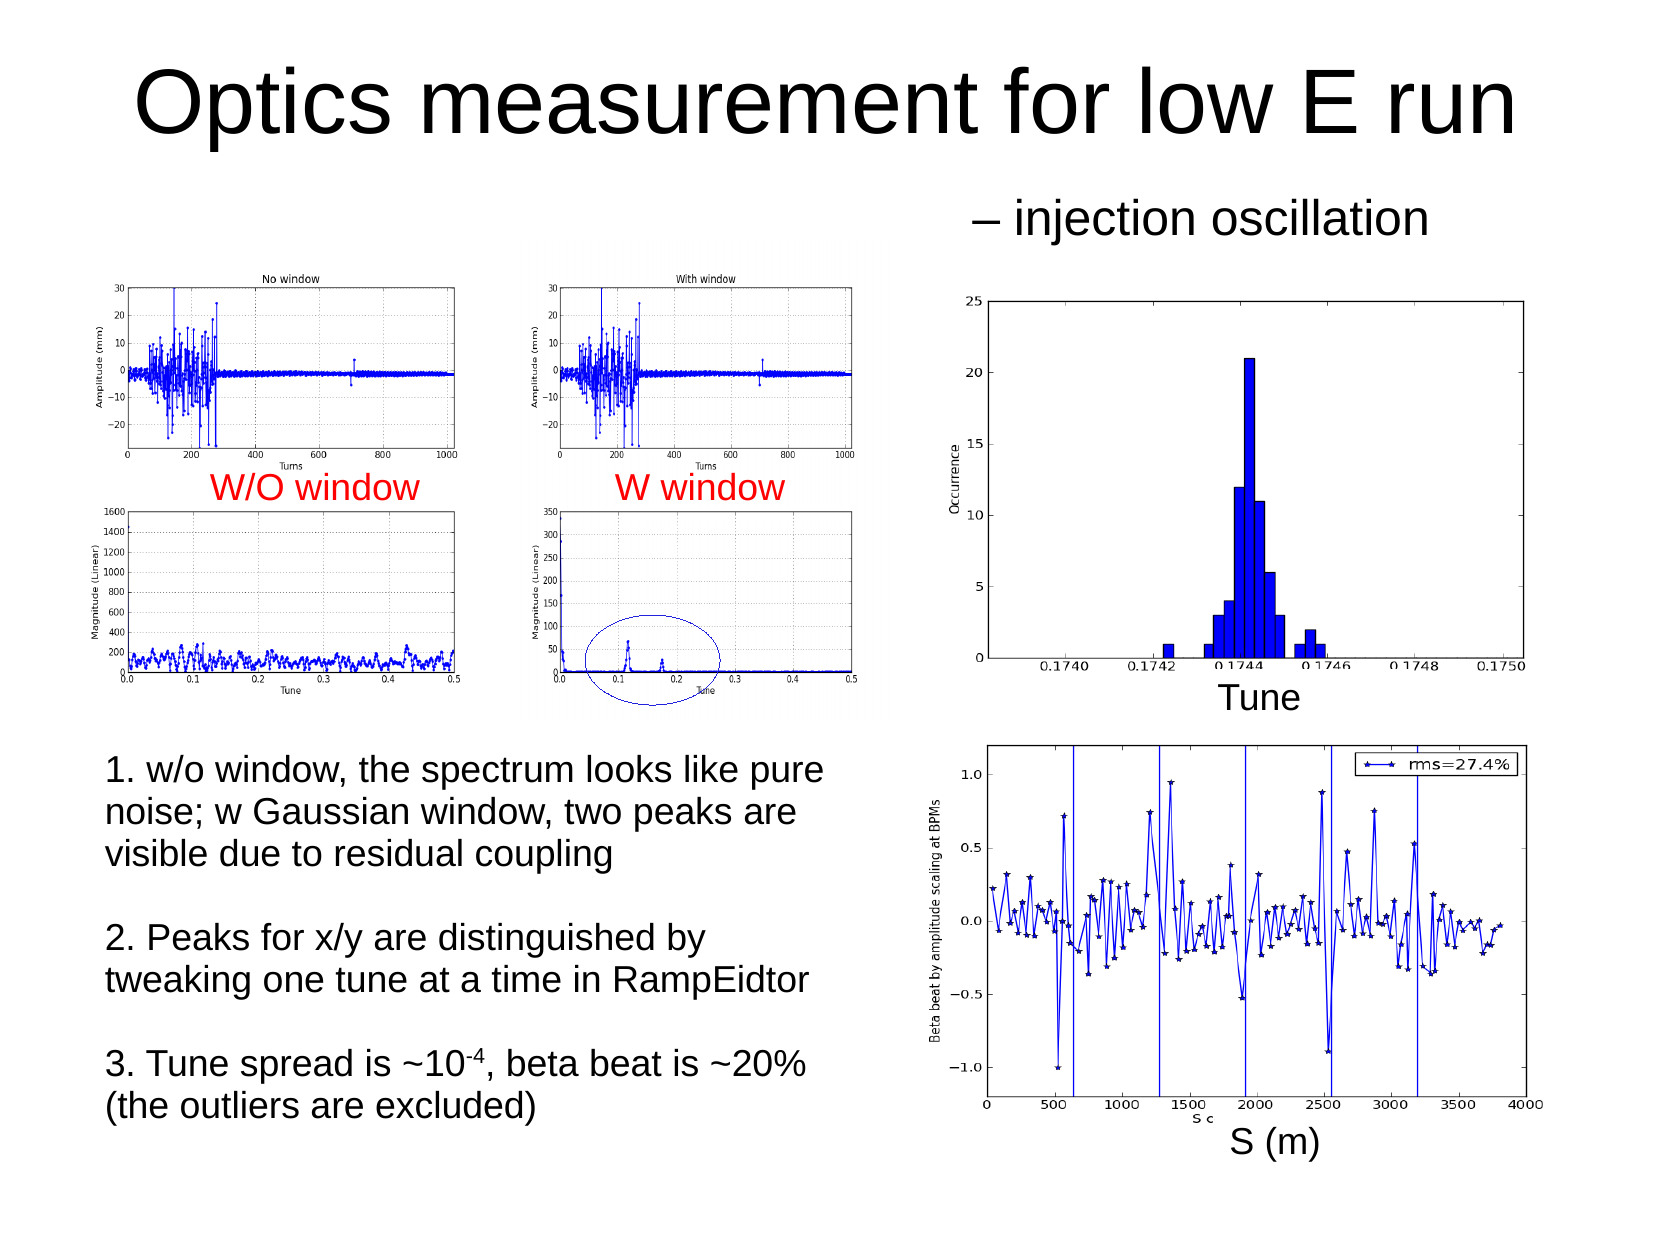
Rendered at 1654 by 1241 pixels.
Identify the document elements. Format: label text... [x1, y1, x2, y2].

text_box S (m) [1214, 1113, 1425, 1171]
text_box W window [600, 459, 841, 516]
picture [900, 256, 1595, 1141]
picture [513, 239, 889, 721]
picture [75, 239, 496, 721]
text_box Tune [1202, 669, 1413, 726]
text_box [585, 615, 721, 706]
title Optics measurement for low E run – injection oscillation [82, 49, 1571, 257]
text_box W/O window [195, 459, 436, 516]
text_box 1. w/o window, the spectrum looks like pure noise; w Gaussian window, two peaks are visible due to residual coupling 2. Peaks for x/y are distinguished by tweaking one tune at a time in RampEidtor 3. Tune spread is ~10-4, beta beat is ~20% (the outliers are excluded) [90, 741, 856, 1220]
